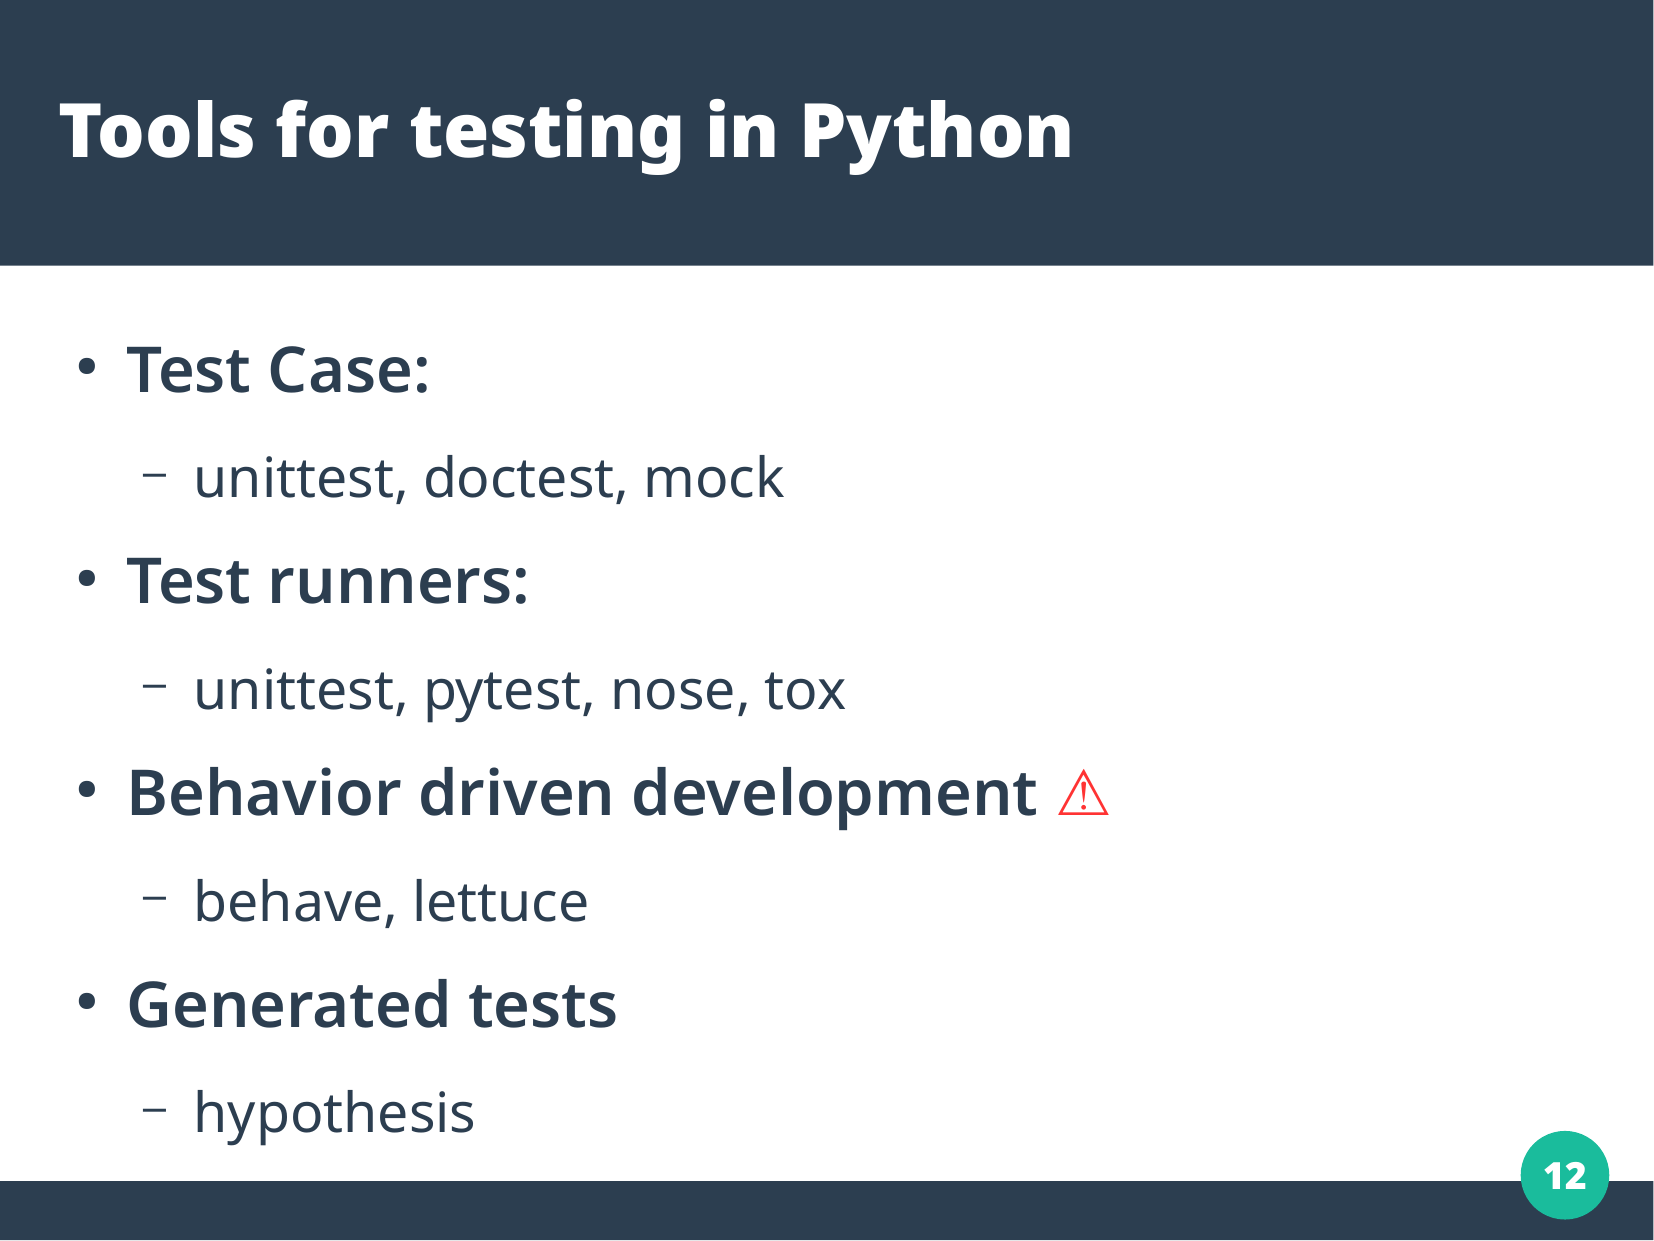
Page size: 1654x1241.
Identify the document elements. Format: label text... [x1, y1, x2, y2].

list Test Case: unittest, doctest, mock Test runners: unittest, pytest, nose, tox Behavior driven development ⚠ behave, lettuce Generated tests hypothesis [59, 324, 1595, 1152]
title Tools for testing in Python [59, 49, 1595, 207]
